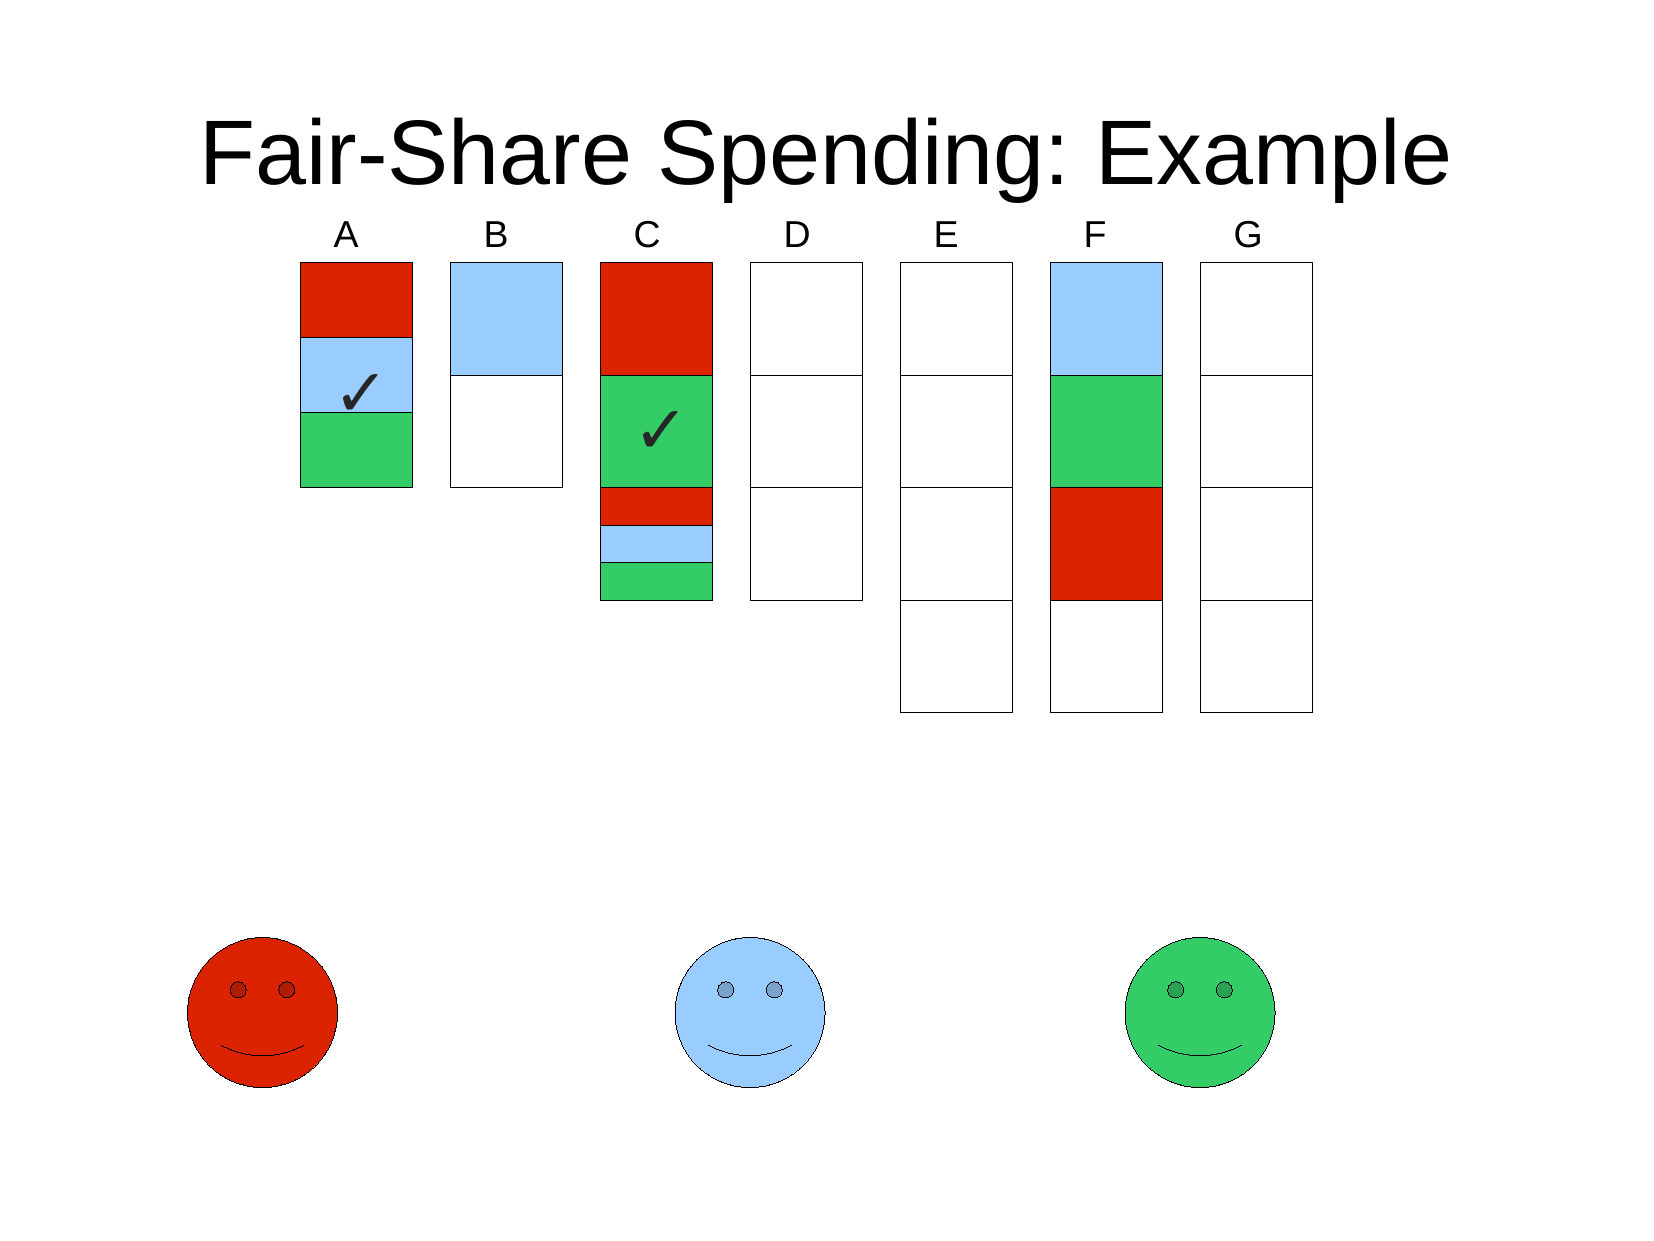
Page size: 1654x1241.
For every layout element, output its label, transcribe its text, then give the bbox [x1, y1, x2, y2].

text_box [675, 937, 826, 1088]
text_box [750, 262, 863, 601]
text_box F [1068, 206, 1126, 264]
text_box B [468, 206, 526, 264]
text_box D [768, 205, 826, 263]
text_box C [618, 205, 675, 263]
text_box A [318, 206, 376, 264]
text_box [1125, 937, 1276, 1088]
text_box [1200, 262, 1313, 713]
text_box [187, 937, 338, 1088]
text_box ✓ [618, 375, 713, 469]
text_box [600, 262, 713, 601]
text_box [300, 262, 413, 488]
text_box [900, 262, 1013, 713]
title Fair-Share Spending: Example [82, 49, 1571, 257]
text_box [450, 262, 563, 488]
text_box ✓ [318, 337, 413, 431]
text_box [1050, 262, 1163, 713]
text_box E [918, 206, 975, 264]
text_box G [1218, 205, 1276, 263]
